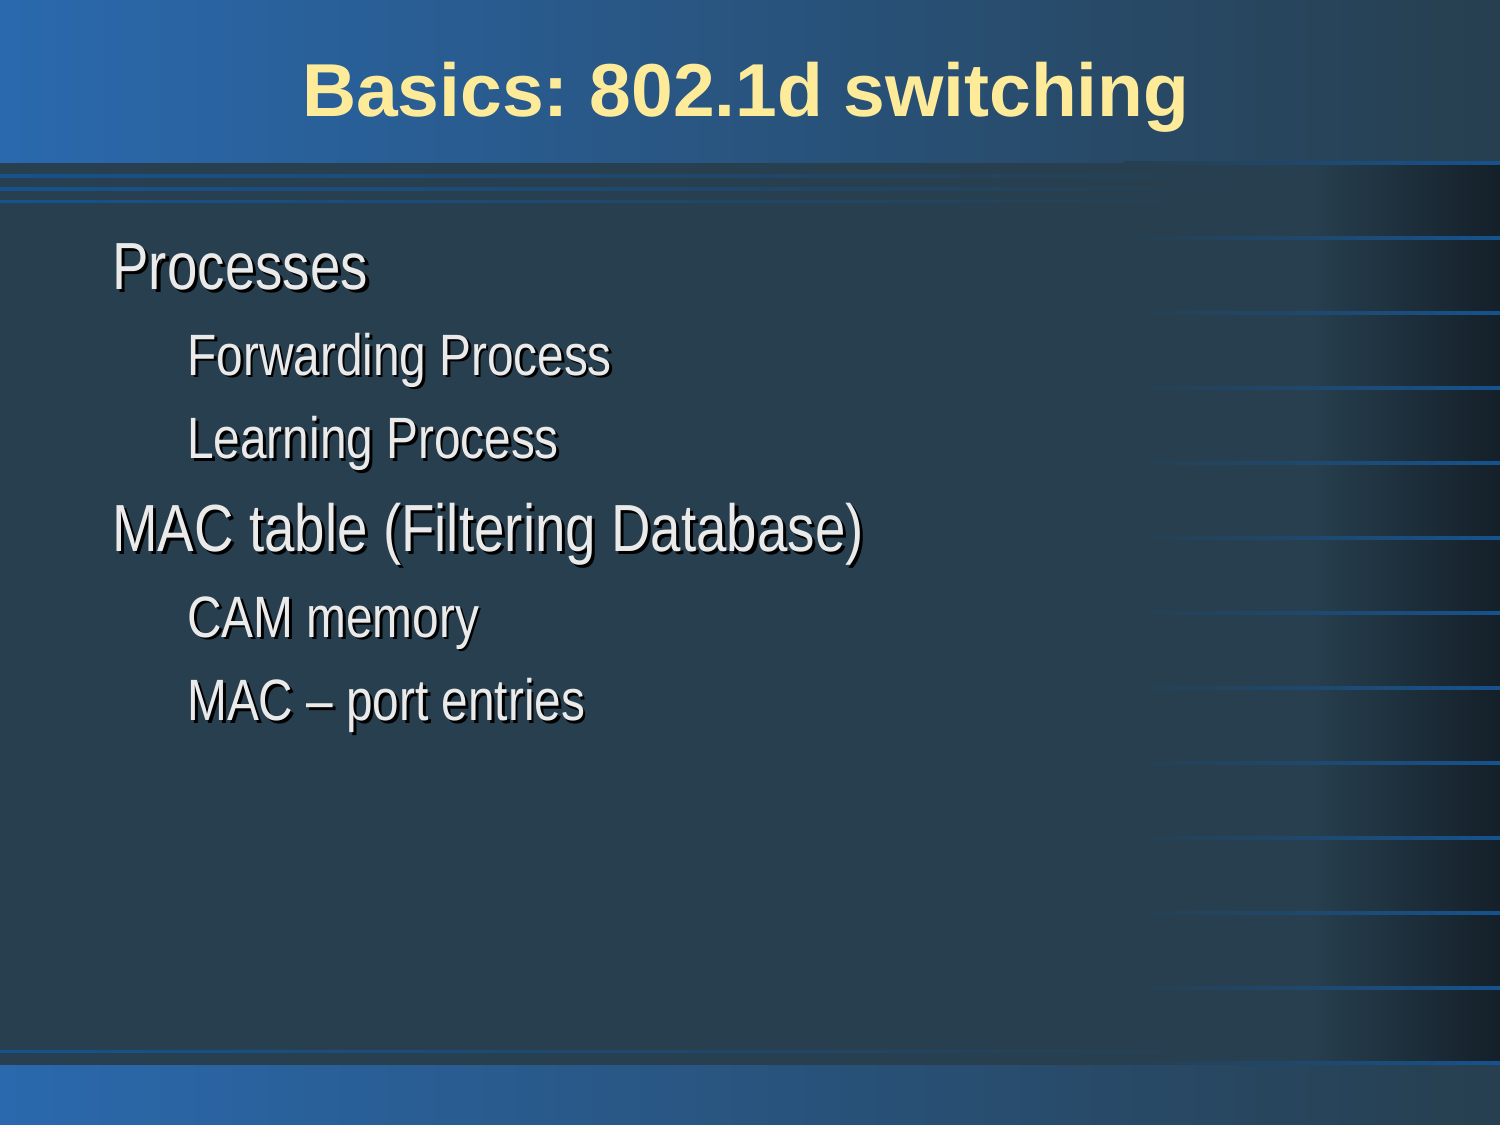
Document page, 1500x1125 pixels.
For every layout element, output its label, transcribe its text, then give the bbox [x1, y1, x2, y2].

title Basics: 802.1d switching [83, 24, 1409, 151]
list Processes Forwarding Process Learning Process MAC table (Filtering Database) CAM memory MAC – port entries [112, 224, 1388, 1038]
